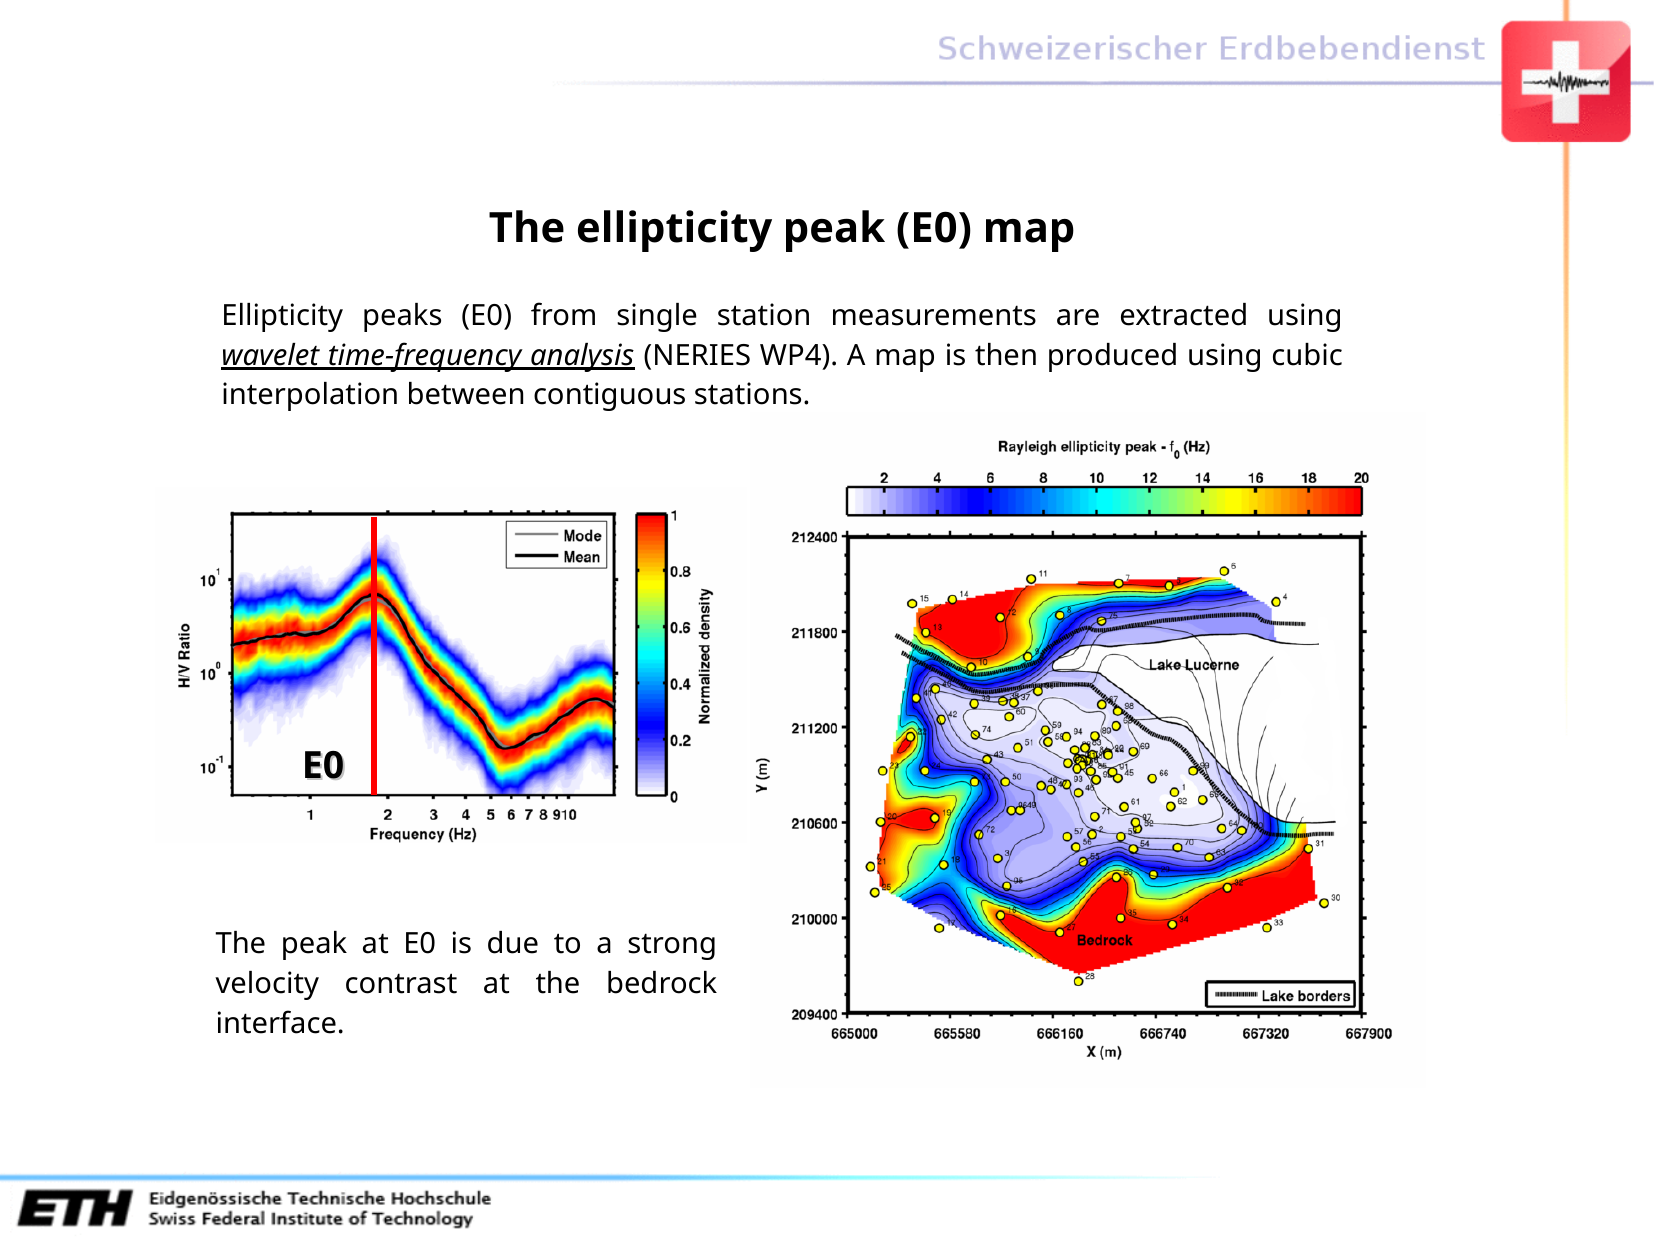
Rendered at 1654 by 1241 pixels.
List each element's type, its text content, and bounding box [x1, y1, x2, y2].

text_box The ellipticity peak (E0) map Ellipticity peaks (E0) from single station measurements are extracted using wavelet time-frequency analysis (NERIES WP4). A map is then produced using cubic interpolation between contiguous stations. [206, 190, 1359, 412]
picture [0, 0, 1654, 1241]
text_box The peak at E0 is due to a strong velocity contrast at the bedrock interface. [200, 915, 733, 1045]
text_box E0 [287, 730, 363, 813]
